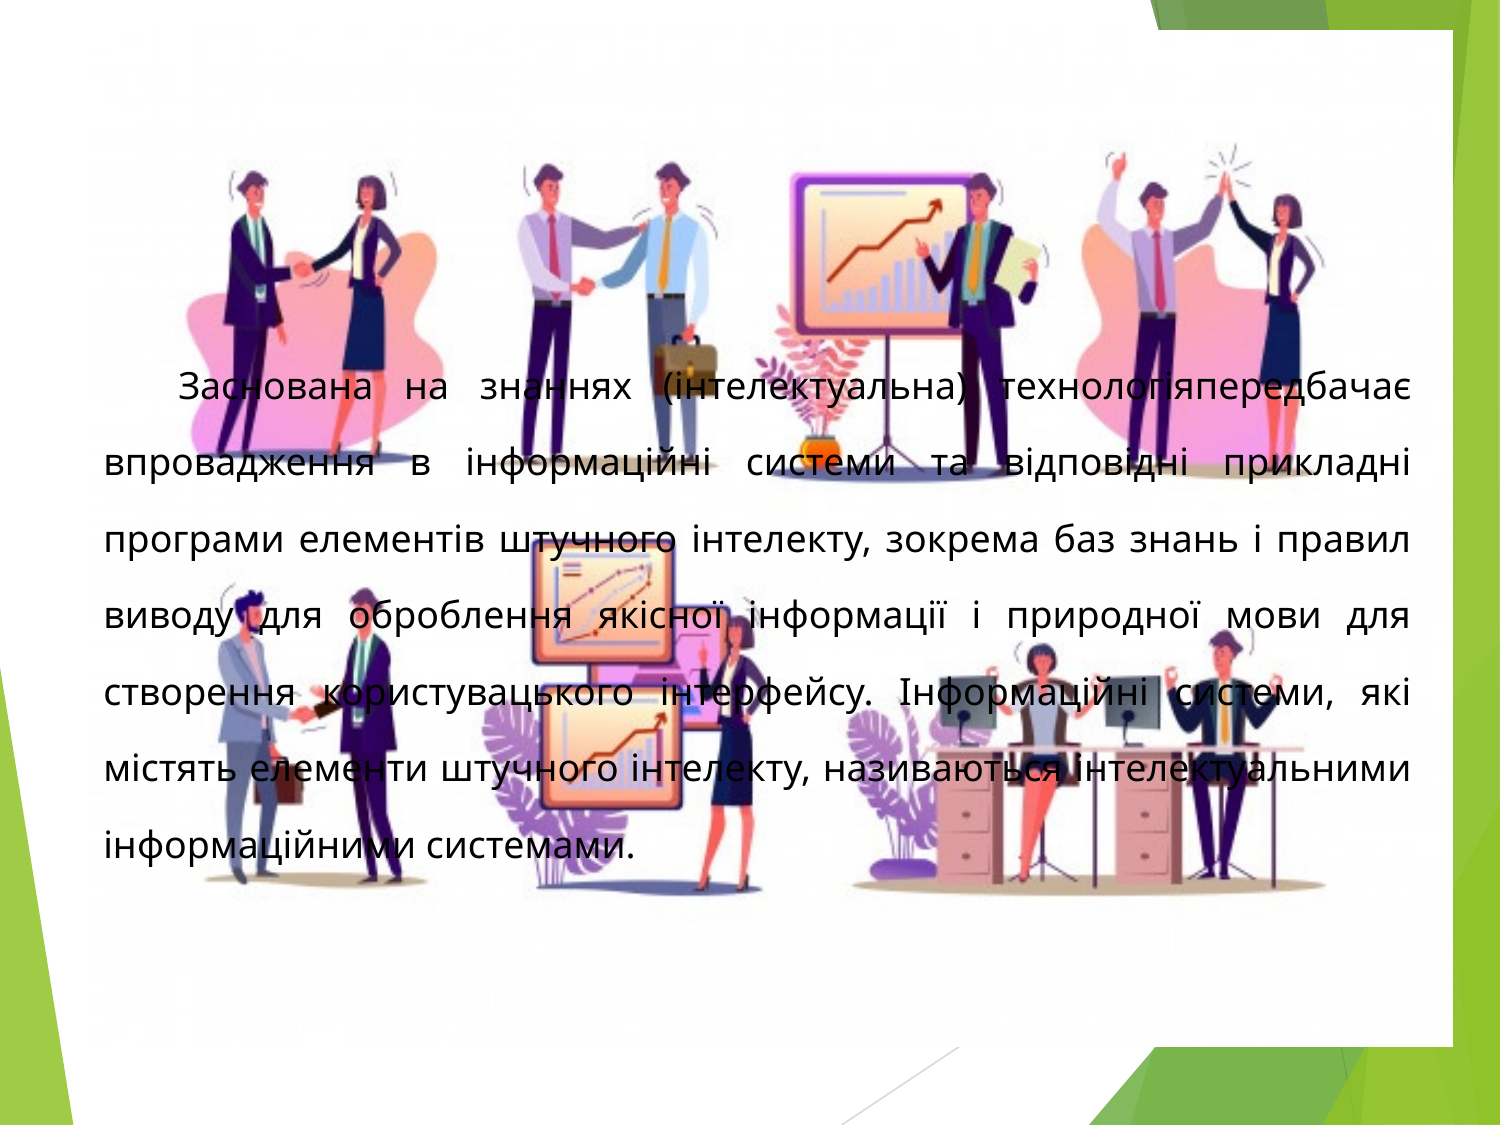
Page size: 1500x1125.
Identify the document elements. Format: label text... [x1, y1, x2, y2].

picture [88, 30, 1453, 1047]
text_box Заснована на знаннях (інтелектуальна) технологіяпередбачає впровадження в інформаційні системи та відповідні прикладні програми елементів штучного інтелекту, зокрема баз знань і правил виводу для оброблення якісної інформації і природної мови для створення користувацького інтерфейсу. Інформаційні системи, які містять елементи штучного інтелекту, називаються інтелектуальними інформаційними системами. [88, 326, 1447, 877]
